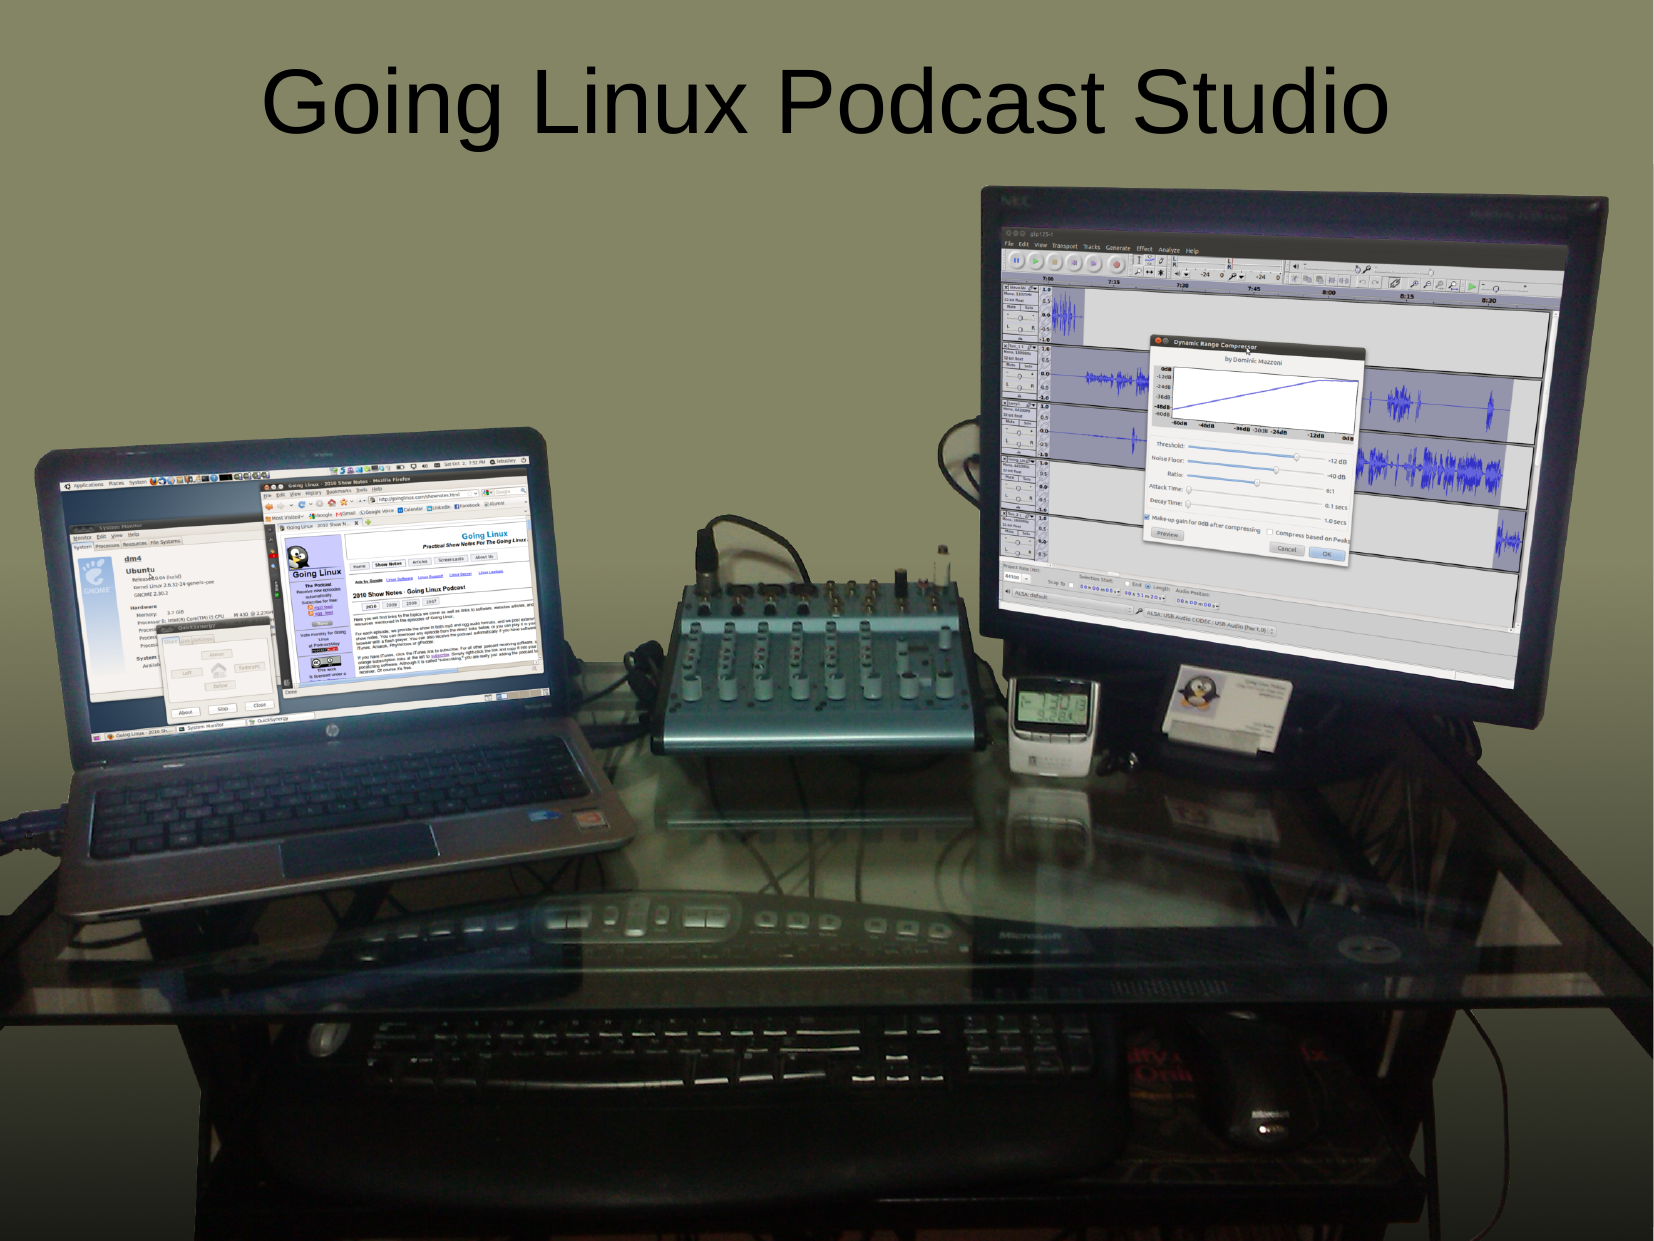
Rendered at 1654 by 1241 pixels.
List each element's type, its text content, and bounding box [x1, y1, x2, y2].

picture [0, 0, 1654, 1241]
title Going Linux Podcast Studio [82, 49, 1571, 164]
